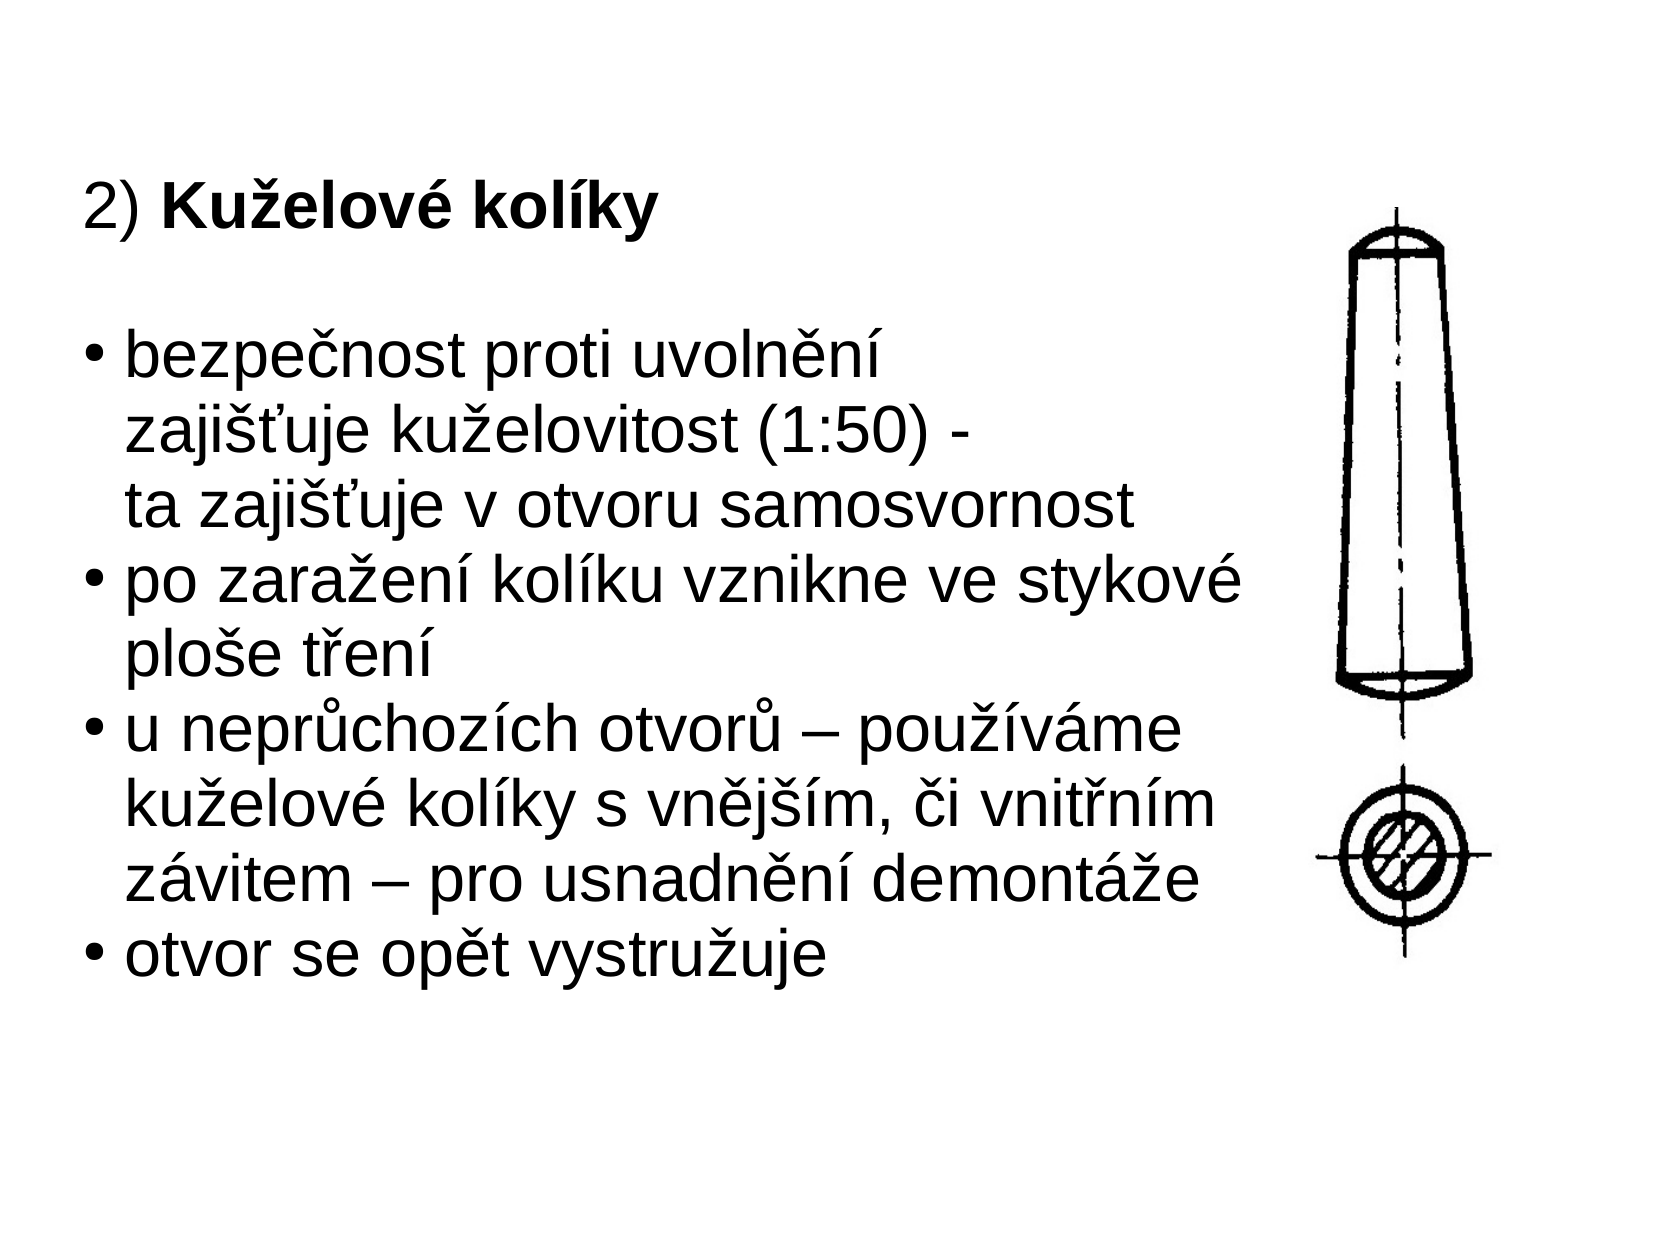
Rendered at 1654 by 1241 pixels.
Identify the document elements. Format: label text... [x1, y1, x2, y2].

subtitle 2) Kuželové kolíky bezpečnost proti uvolnění zajišťuje kuželovitost (1:50) - ta zajišťuje v otvoru samosvornost po zaražení kolíku vznikne ve stykové ploše tření u neprůchozích otvorů – používáme kuželové kolíky s vnějším, či vnitřním závitem – pro usnadnění demontáže otvor se opět vystružuje [82, 56, 1571, 1102]
picture [1299, 207, 1506, 975]
